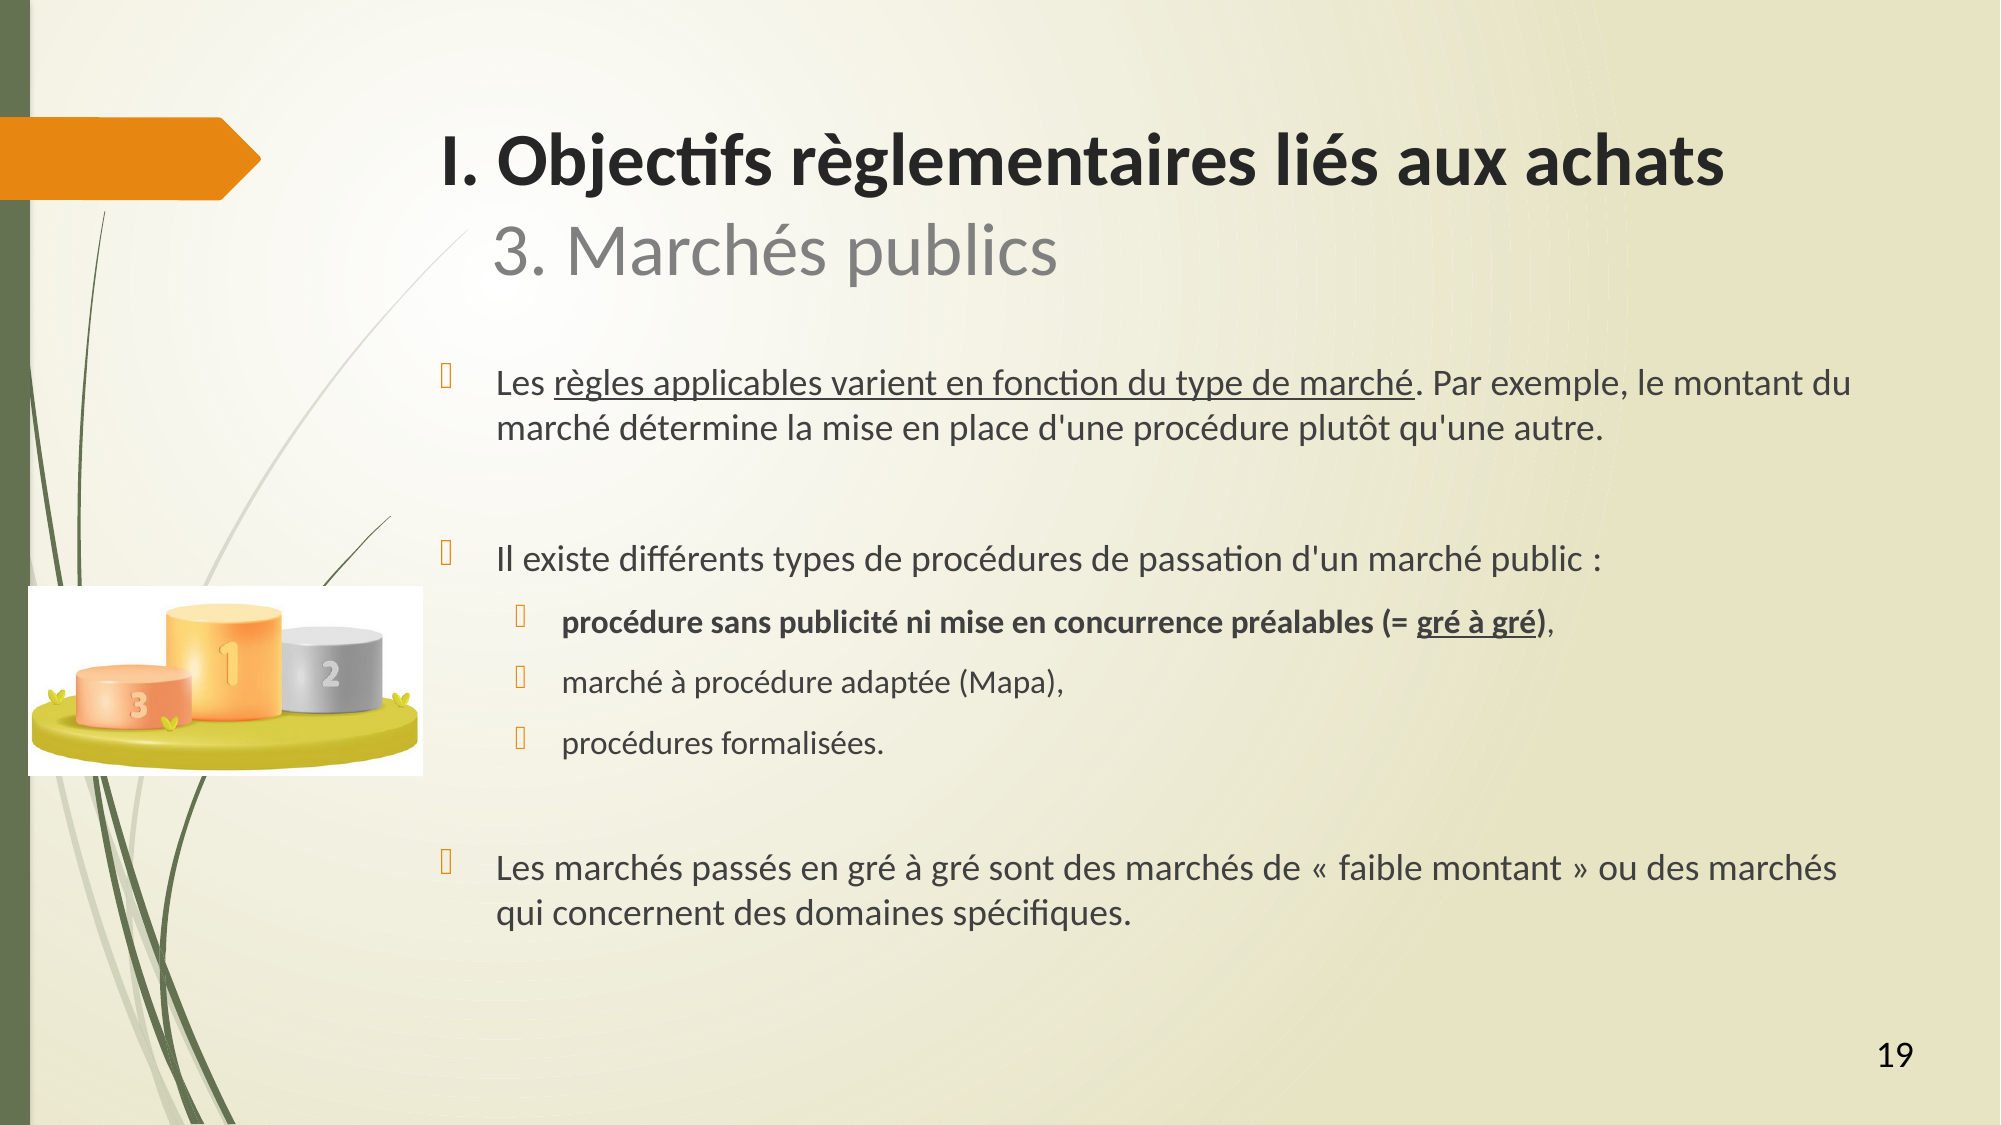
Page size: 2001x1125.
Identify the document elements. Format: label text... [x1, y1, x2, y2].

list Les règles applicables varient en fonction du type de marché. Par exemple, le montant du marché détermine la mise en place d'une procédure plutôt qu'une autre. Il existe différents types de procédures de passation d'un marché public : procédure sans publicité ni mise en concurrence préalables (= gré à gré), marché à procédure adaptée (Mapa), procédures formalisées. Les marchés passés en gré à gré sont des marchés de « faible montant » ou des marchés qui concernent des domaines spécifiques. [424, 350, 1888, 1039]
title I. Objectifs règlementaires liés aux achats 3. Marchés publics [425, 102, 1888, 313]
picture [28, 586, 423, 776]
text_box <numéro> [1861, 1022, 1958, 1083]
